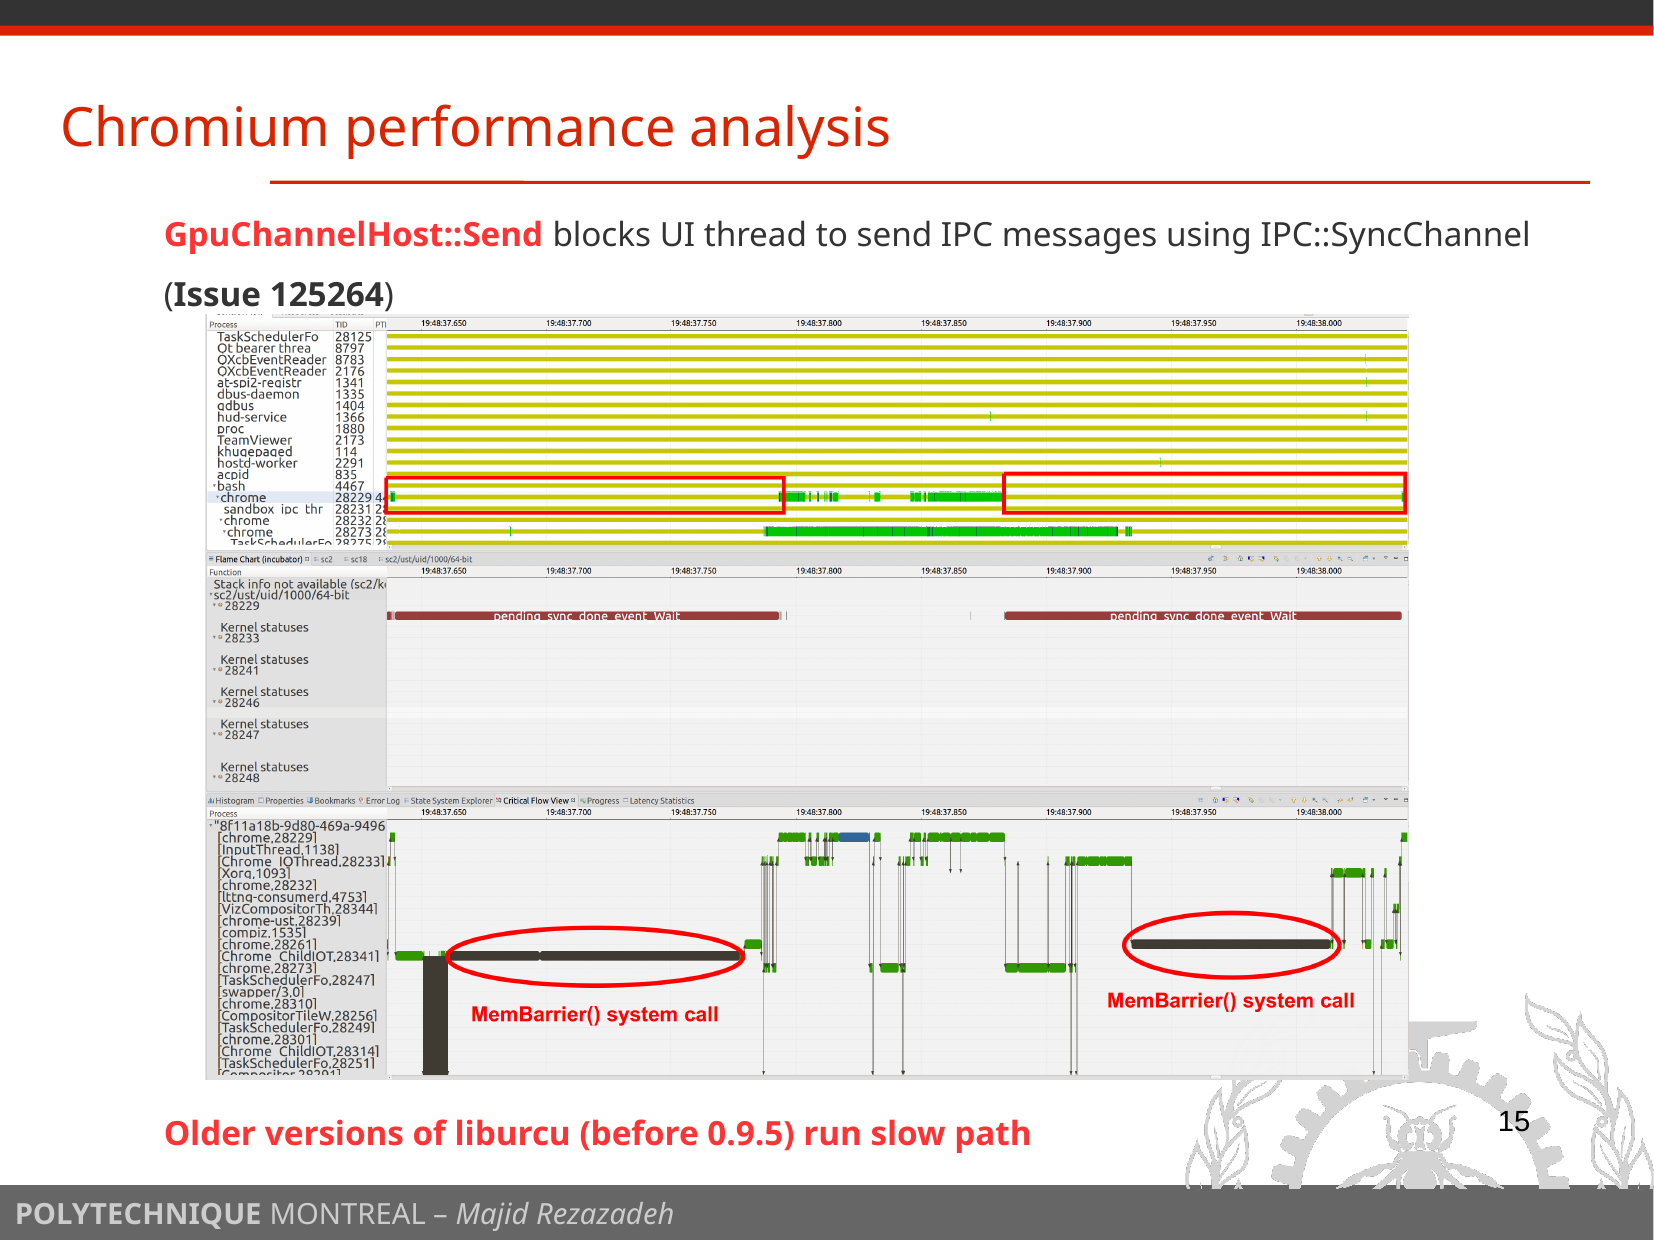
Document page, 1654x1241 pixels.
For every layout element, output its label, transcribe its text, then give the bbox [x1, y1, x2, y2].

picture [205, 314, 1654, 1216]
text_box GpuChannelHost::Send blocks UI thread to send IPC messages using IPC::SyncChannel (Issue 125264) Older versions of liburcu (before 0.9.5) run slow path [73, 186, 1590, 352]
text_box 15 [1483, 1095, 1561, 1156]
text_box POLYTECHNIQUE MONTREAL – Majid Rezazadeh [0, 1185, 1654, 1240]
text_box [0, 0, 1654, 36]
text_box Chromium performance analysis [60, 37, 1590, 180]
